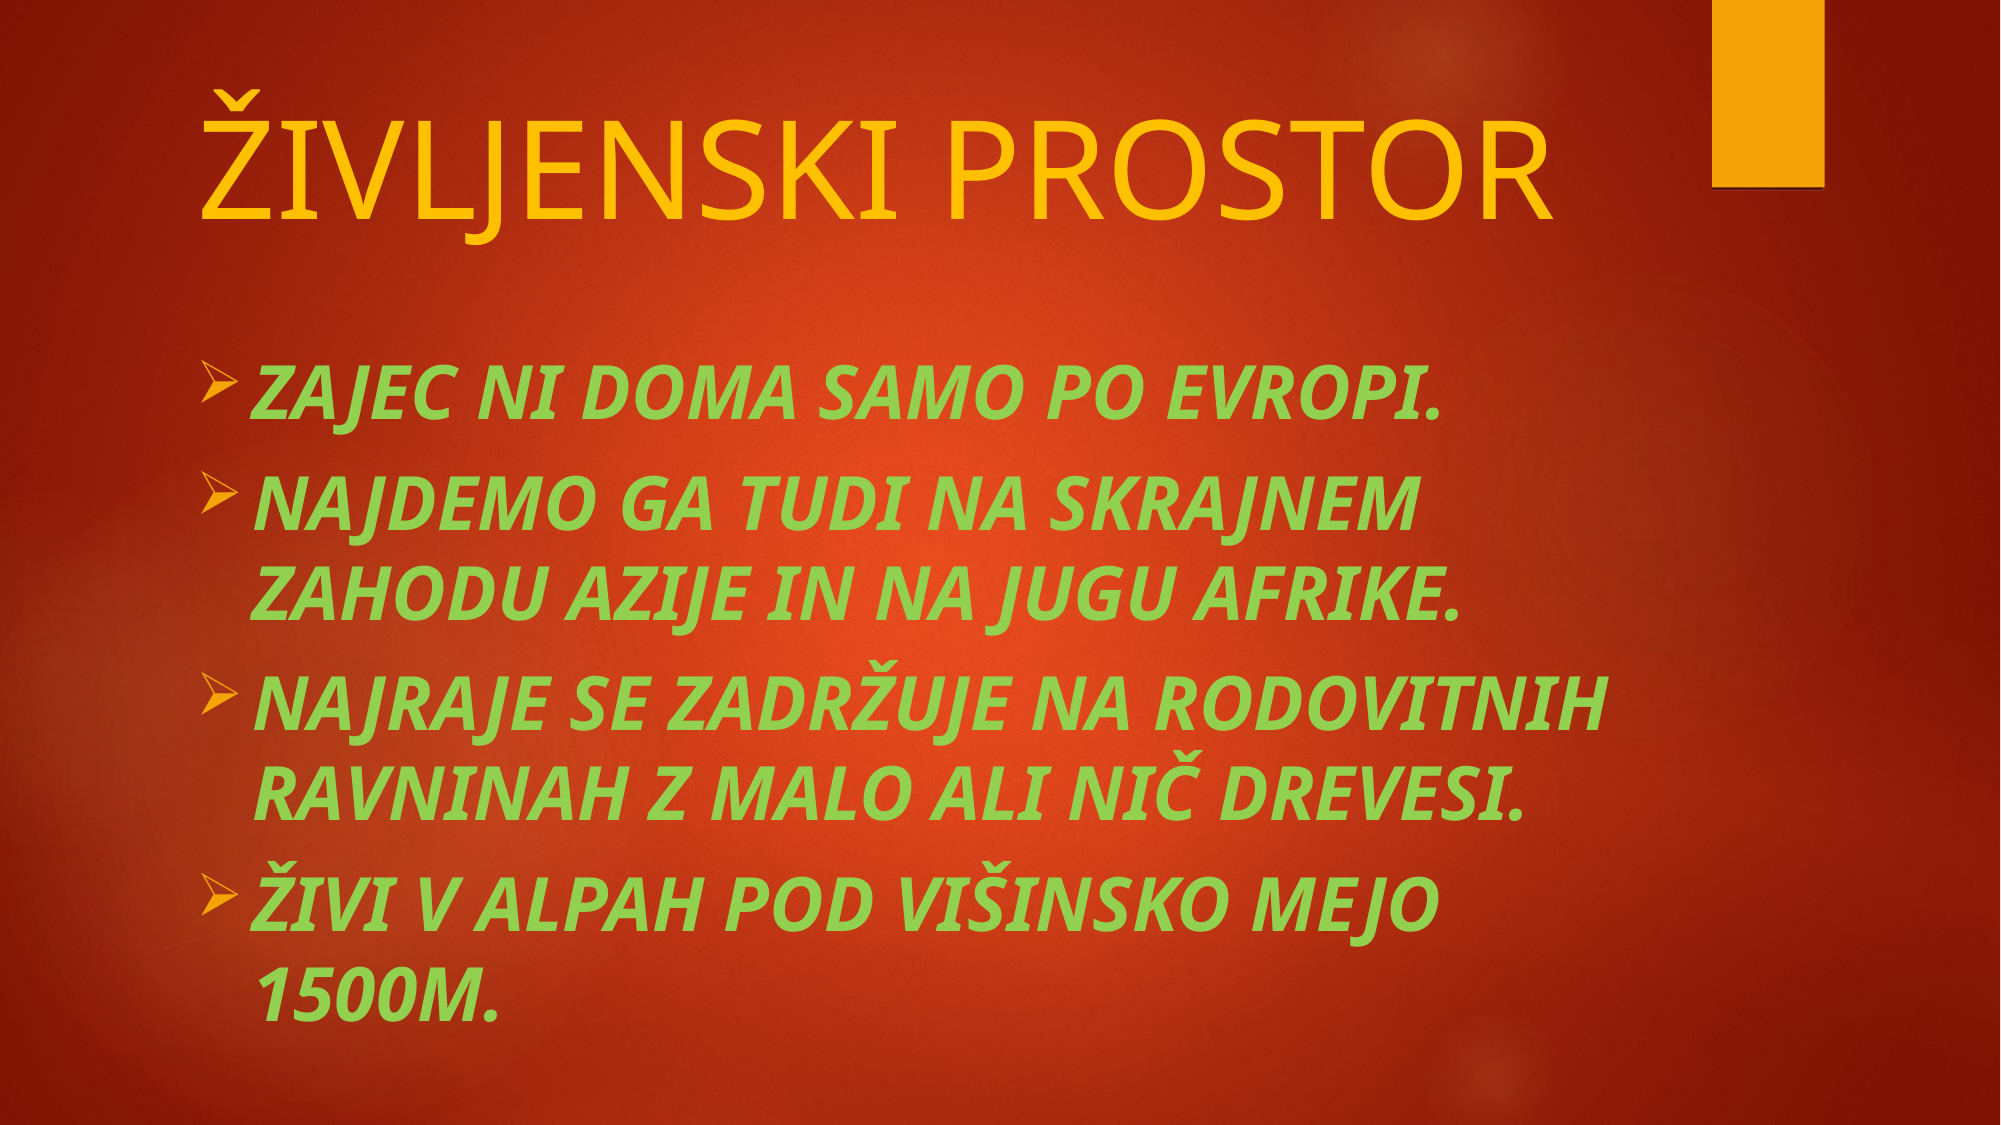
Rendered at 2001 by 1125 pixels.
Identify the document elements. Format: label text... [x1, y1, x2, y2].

list ZAJEC NI DOMA SAMO PO EVROPI. NAJDEMO GA TUDI NA SKRAJNEM ZAHODU AZIJE IN NA JUGU AFRIKE. NAJRAJE SE ZADRŽUJE NA RODOVITNIH RAVNINAH Z MALO ALI NIČ DREVESI. ŽIVI V ALPAH POD VIŠINSKO MEJO 1500M. [181, 336, 1649, 1025]
title ŽIVLJENSKI PROSTOR [106, 74, 1649, 304]
picture [0, 0, 2001, 1125]
